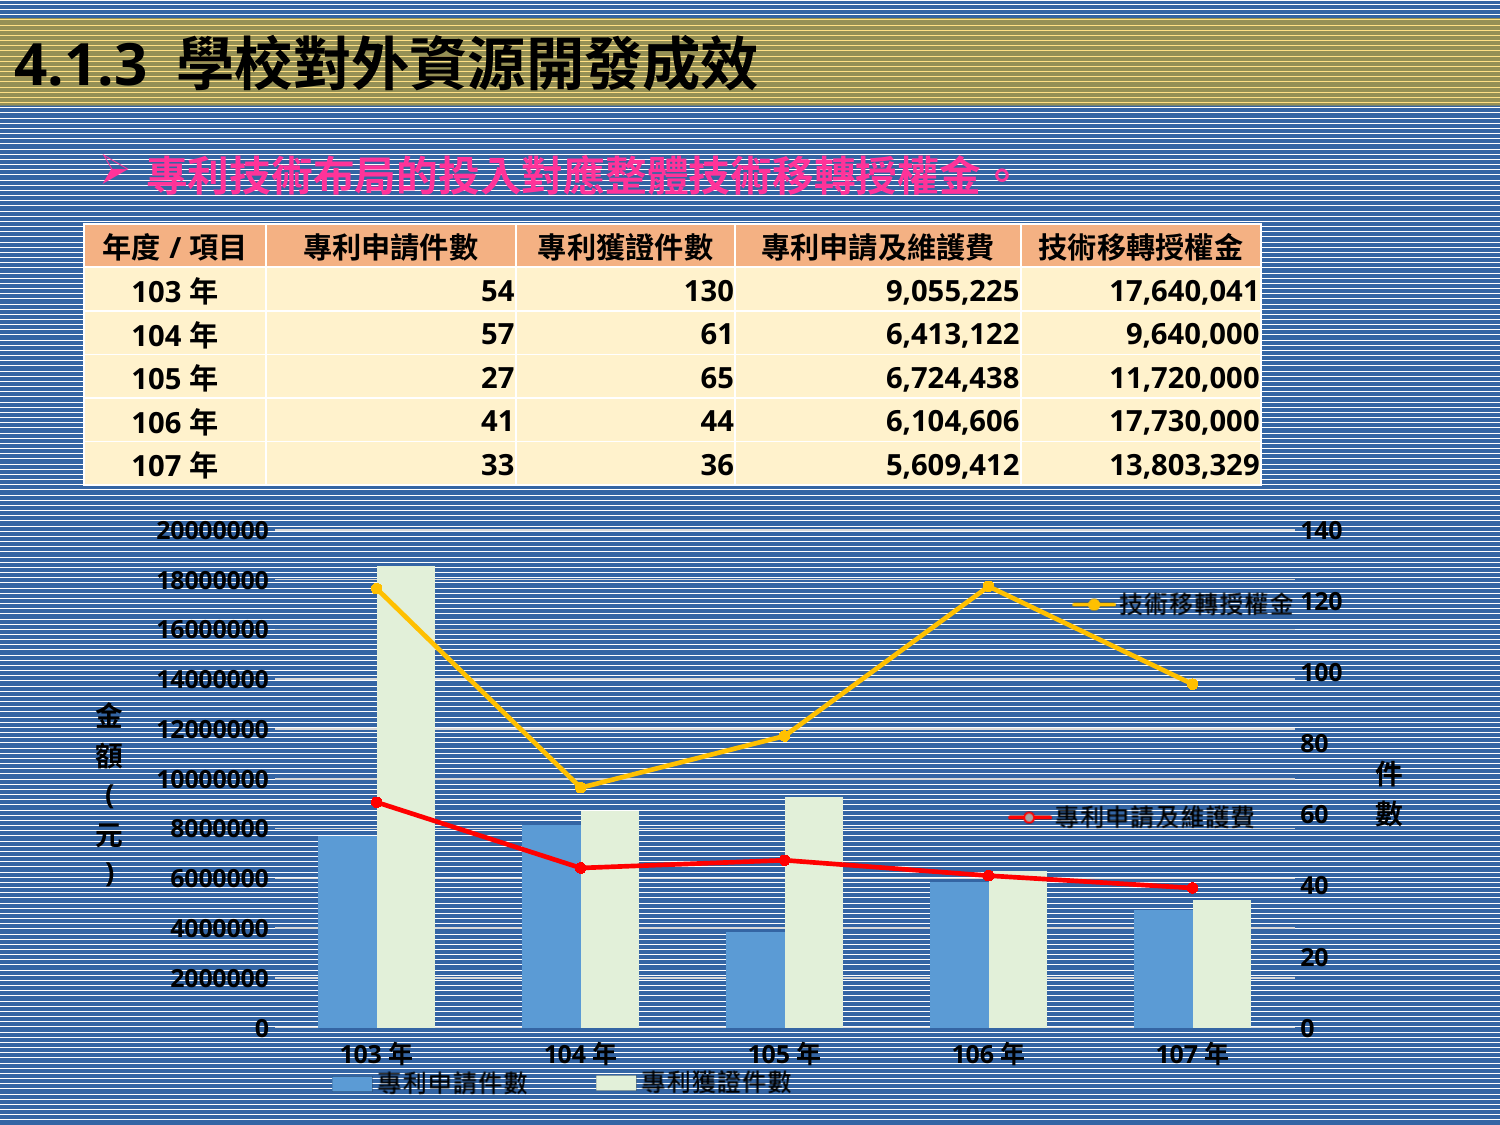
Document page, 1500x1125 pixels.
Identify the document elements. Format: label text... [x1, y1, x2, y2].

table_cell 27 [267, 355, 515, 397]
table_cell 13,803,329 [1022, 442, 1260, 484]
table_cell 6,413,122 [736, 312, 1020, 354]
table_cell 6,724,438 [736, 355, 1020, 397]
table_header 專利申請件數 [267, 225, 515, 266]
picture [1064, 583, 1306, 621]
table_cell 6,104,606 [736, 399, 1020, 441]
table_cell 54 [267, 268, 515, 310]
text_box 4.1.3 學校對外資源開發成效 [0, 19, 1500, 105]
table_cell 41 [267, 399, 515, 441]
chart [64, 501, 1436, 1083]
picture [1000, 796, 1261, 840]
table_cell 9,055,225 [736, 268, 1020, 310]
table_cell 130 [517, 268, 734, 310]
picture [583, 1065, 802, 1100]
table_cell 103年 [85, 268, 265, 310]
table_cell 65 [517, 355, 734, 397]
table_cell 106年 [85, 399, 265, 441]
table_header 技術移轉授權金 [1022, 225, 1260, 266]
table_cell 33 [267, 442, 515, 484]
table_cell 11,720,000 [1022, 355, 1260, 397]
table_cell 44 [517, 399, 734, 441]
table_cell 9,640,000 [1022, 312, 1260, 354]
table_cell 105年 [85, 355, 265, 397]
table_cell 36 [517, 442, 734, 484]
picture [319, 1062, 534, 1103]
table_cell 17,730,000 [1022, 399, 1260, 441]
table_cell 57 [267, 312, 515, 354]
table_cell 17,640,041 [1022, 268, 1260, 310]
table_cell 104年 [85, 312, 265, 354]
table_header 專利獲證件數 [517, 225, 734, 266]
table_header 專利申請及維護費 [736, 225, 1020, 266]
table_cell 61 [517, 312, 734, 354]
text_box 專利技術布局的投入對應整體技術移轉授權金。 [84, 142, 1261, 208]
table_header 年度/項目 [85, 225, 265, 266]
table_cell 5,609,412 [736, 442, 1020, 484]
table_cell 107年 [85, 442, 265, 484]
